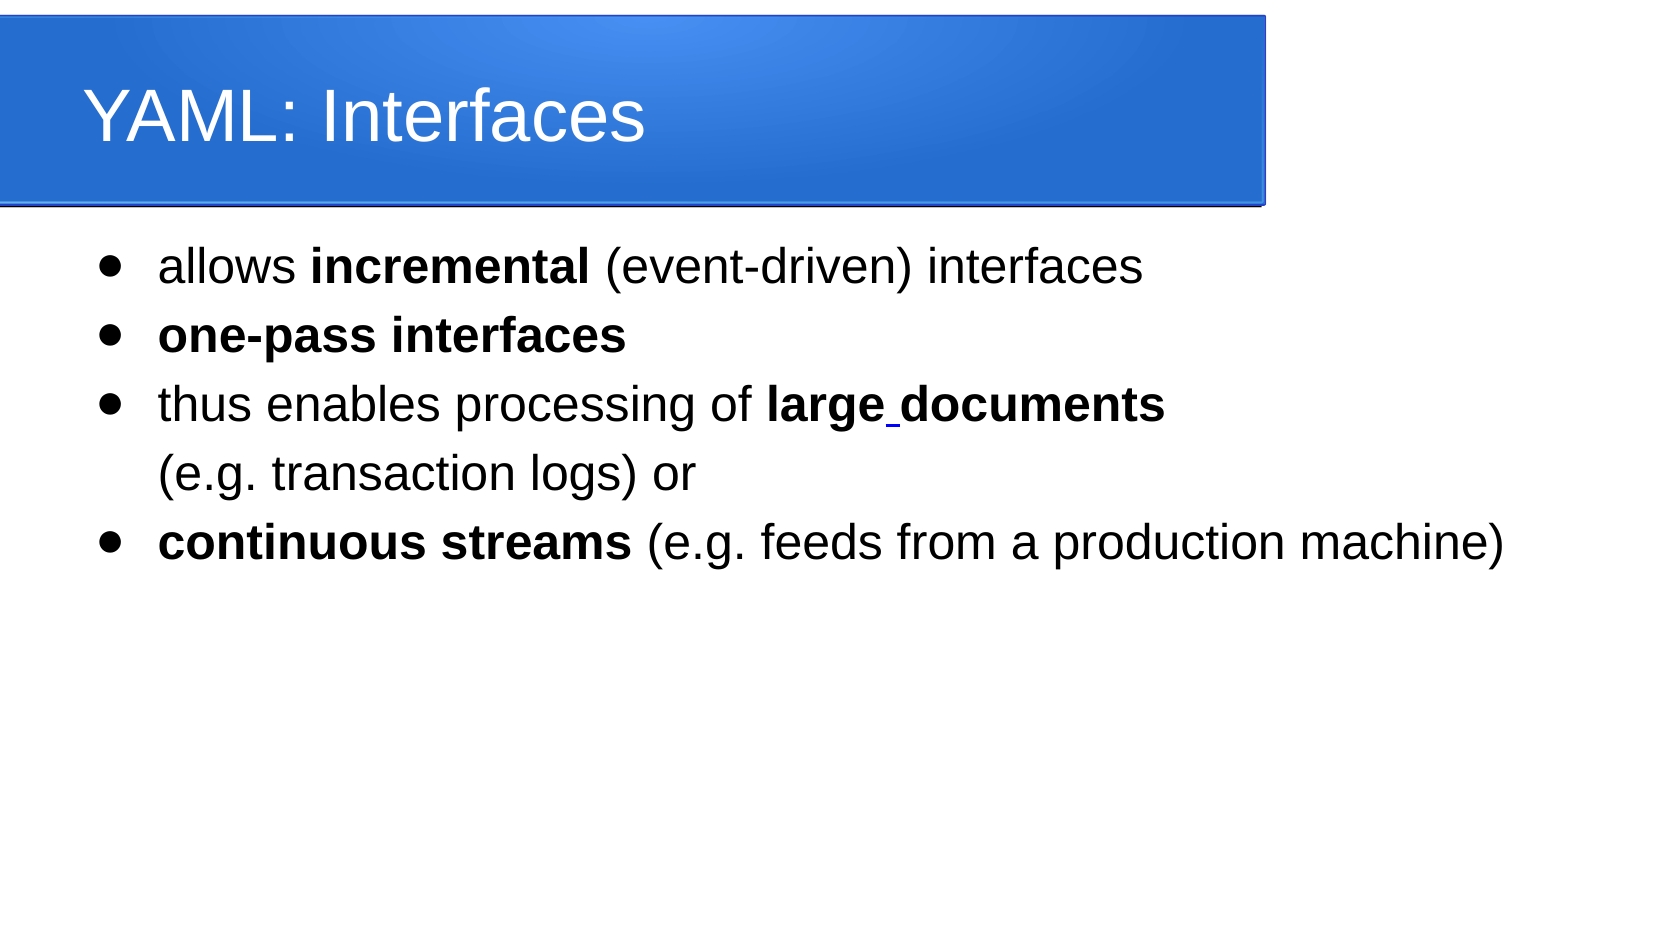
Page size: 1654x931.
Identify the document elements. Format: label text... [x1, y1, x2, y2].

text_box YAML: Interfaces [82, 35, 1235, 189]
text_box allows incremental (event-driven) interfaces one-pass interfaces thus enables processing of large documents (e.g. transaction logs) or continuous streams (e.g. feeds from a production machine) [82, 224, 1571, 764]
picture [0, 13, 1269, 211]
